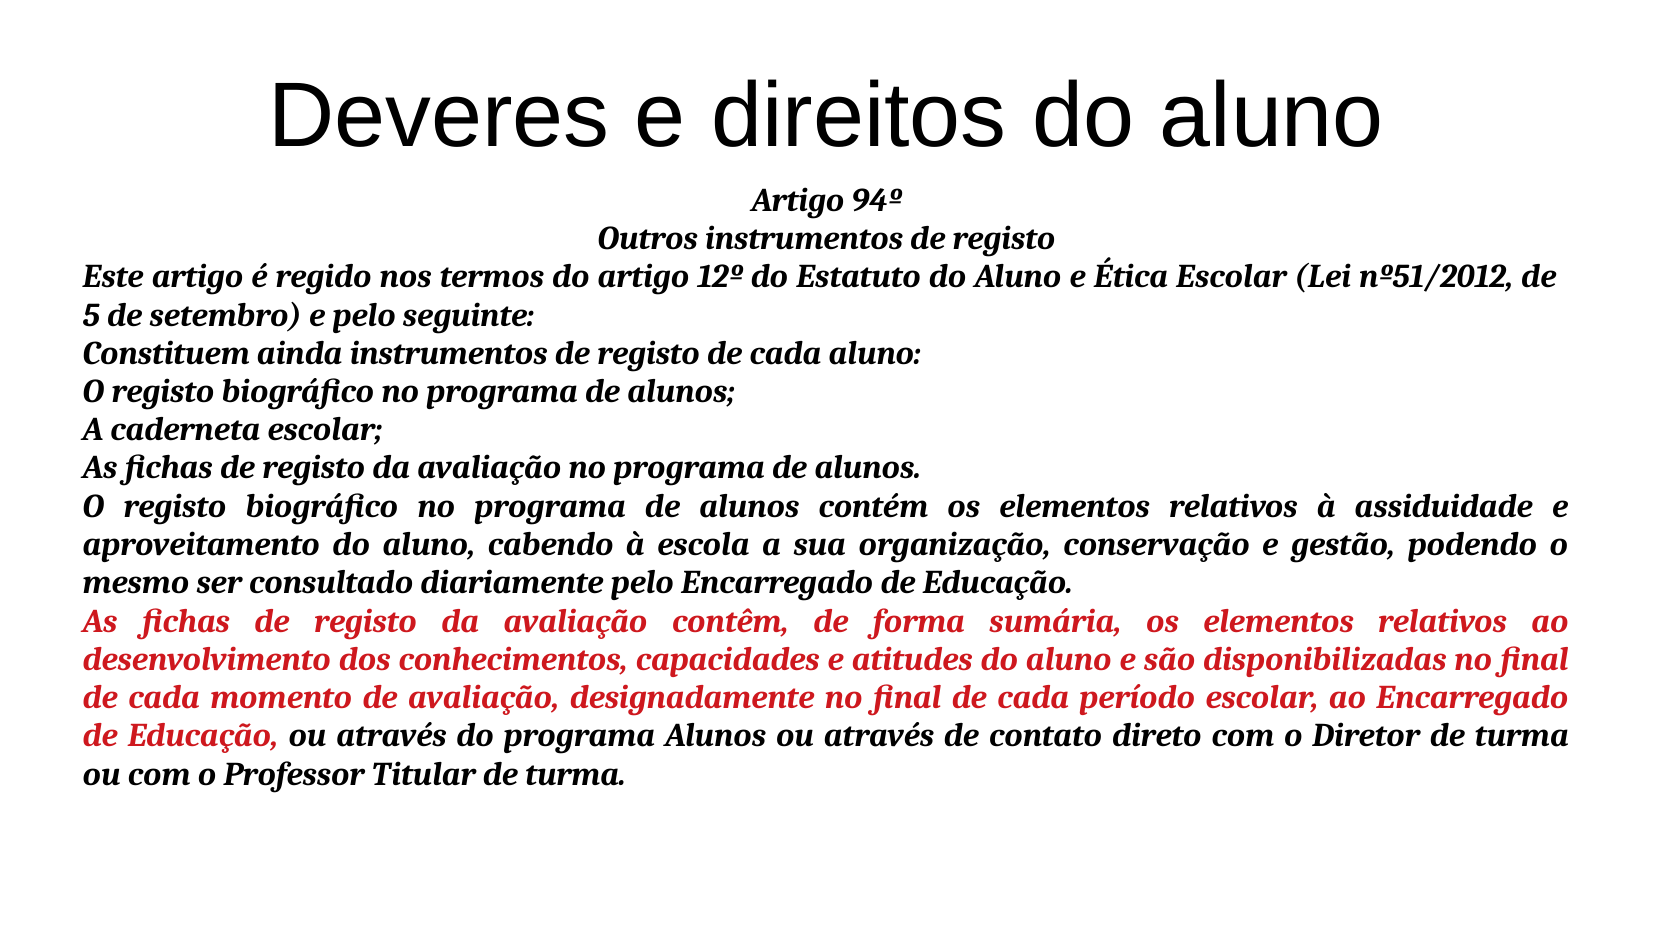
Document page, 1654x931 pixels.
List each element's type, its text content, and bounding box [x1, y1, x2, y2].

title Deveres e direitos do aluno [82, 37, 1571, 175]
subtitle Artigo 94º Outros instrumentos de registo Este artigo é regido nos termos do artigo 12º do Estatuto do Aluno e Ética Escolar (Lei nº51/2012, de 5 de setembro) e pelo seguinte: Constituem ainda instrumentos de registo de cada aluno: O registo biográfico no programa de alunos; A caderneta escolar; As fichas de registo da avaliação no programa de alunos. O registo biográfico no programa de alunos contém os elementos relativos à assiduidade e aproveitamento do aluno, cabendo à escola a sua organização, conservação e gestão, podendo o mesmo ser consultado diariamente pelo Encarregado de Educação. As fichas de registo da avaliação contêm, de forma sumária, os elementos relativos ao desenvolvimento dos conhecimentos, capacidades e atitudes do aluno e são disponibilizadas no final de cada momento de avaliação, designadamente no final de cada período escolar, ao Encarregado de Educação, ou através do programa Alunos ou através de contato direto com o Diretor de turma ou com o Professor Titular de turma. [82, 175, 1571, 800]
